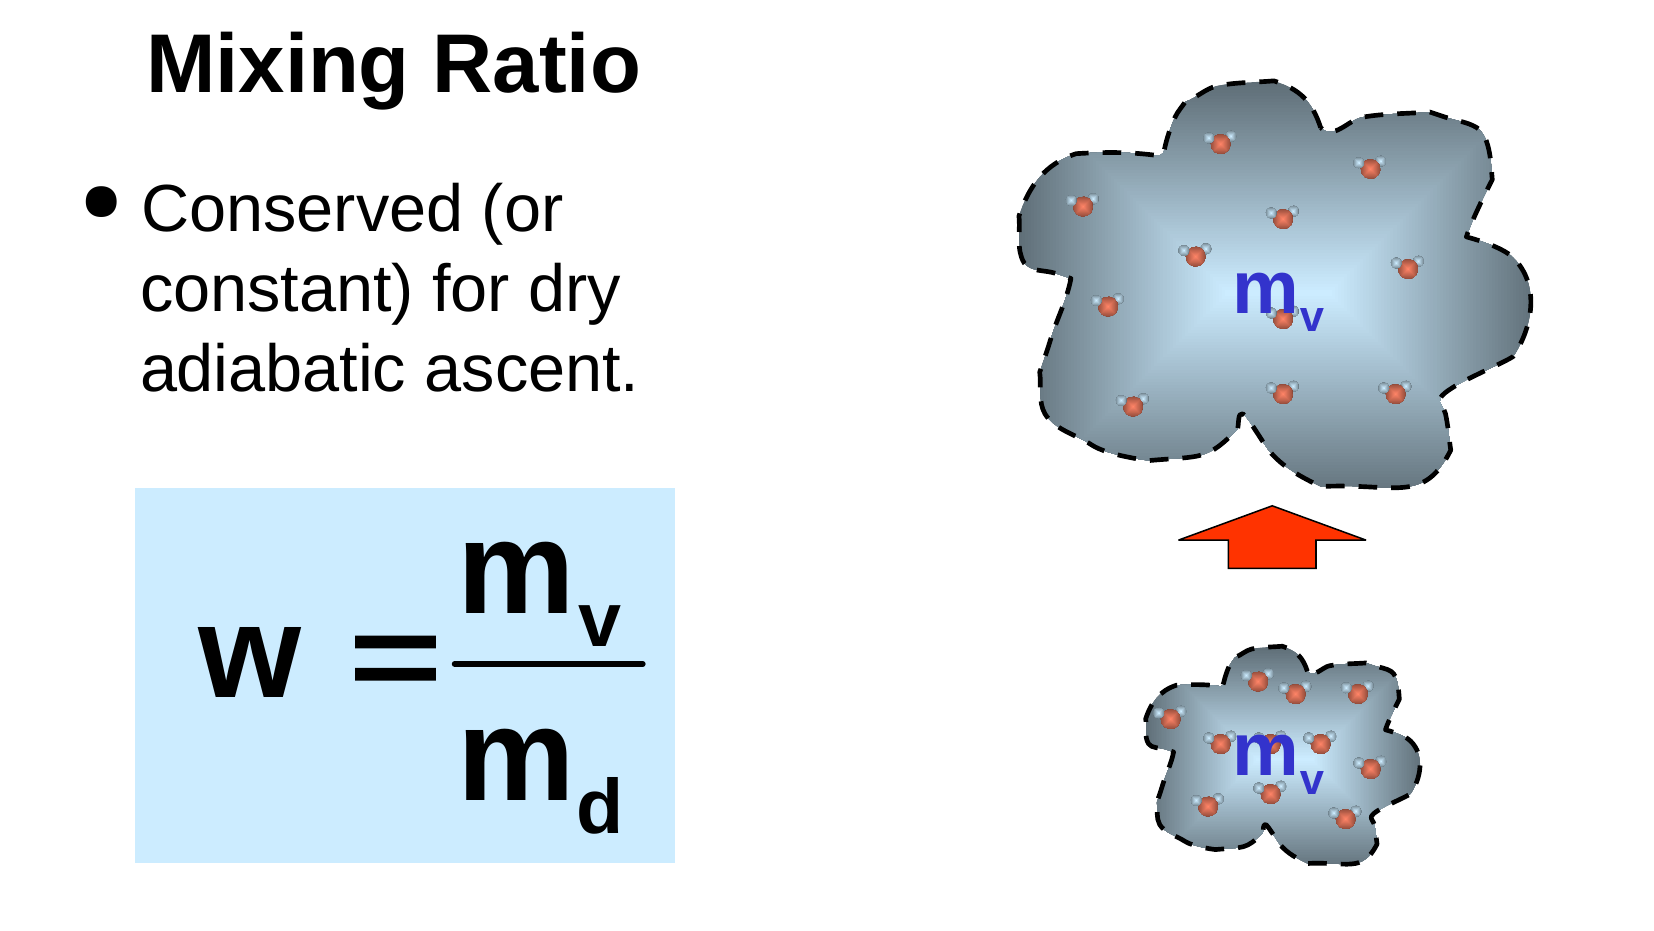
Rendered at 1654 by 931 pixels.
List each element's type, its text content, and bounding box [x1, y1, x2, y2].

text_box [1178, 505, 1367, 569]
text_box Conserved (or constant) for dry adiabatic ascent. [5, 157, 715, 413]
text_box [1018, 80, 1531, 488]
text_box mv [1191, 693, 1366, 811]
text_box mv [1191, 230, 1366, 349]
title Mixing Ratio [0, 5, 788, 113]
text_box [1145, 646, 1421, 865]
picture [134, 487, 676, 863]
